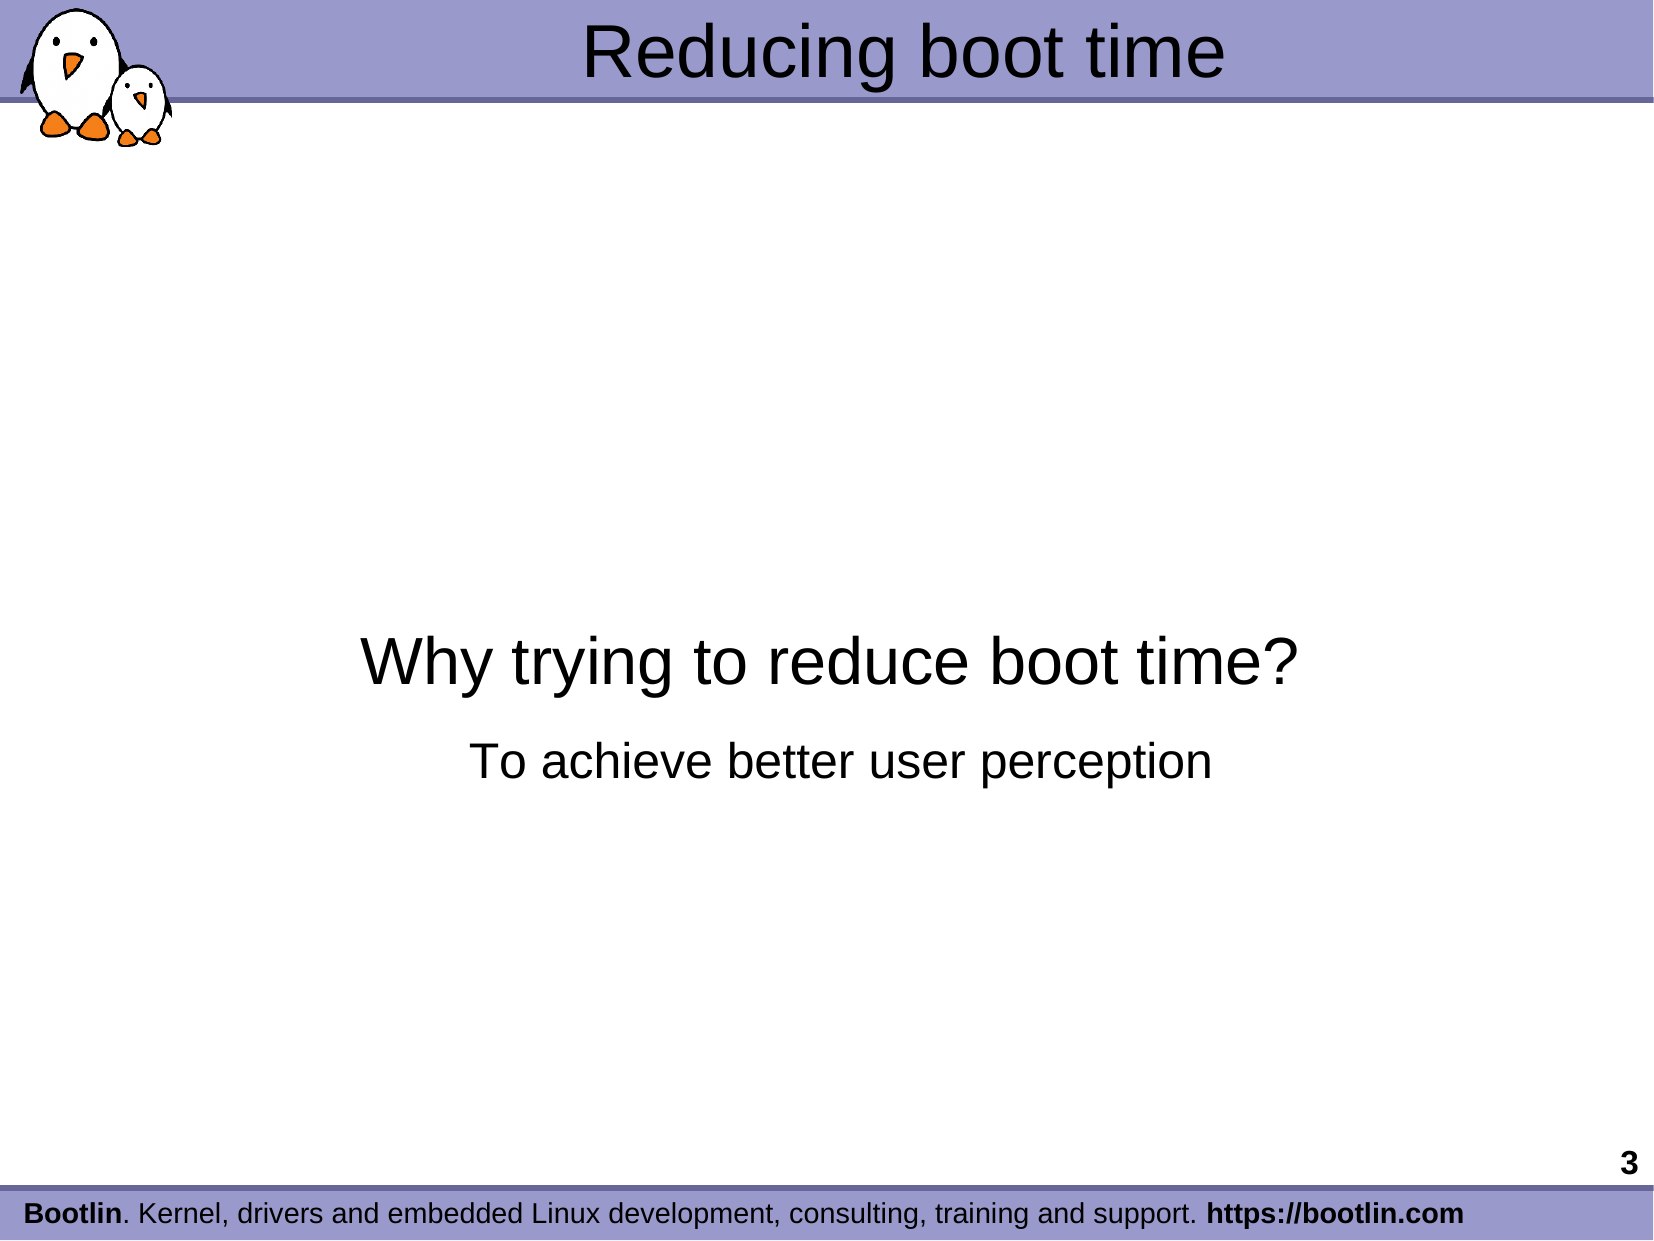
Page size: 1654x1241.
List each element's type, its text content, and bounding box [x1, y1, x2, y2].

picture [20, 8, 172, 147]
title Reducing boot time [178, 5, 1631, 97]
text_box To achieve better user perception [468, 733, 1214, 796]
subtitle Why trying to reduce boot time? [68, 201, 1592, 1122]
